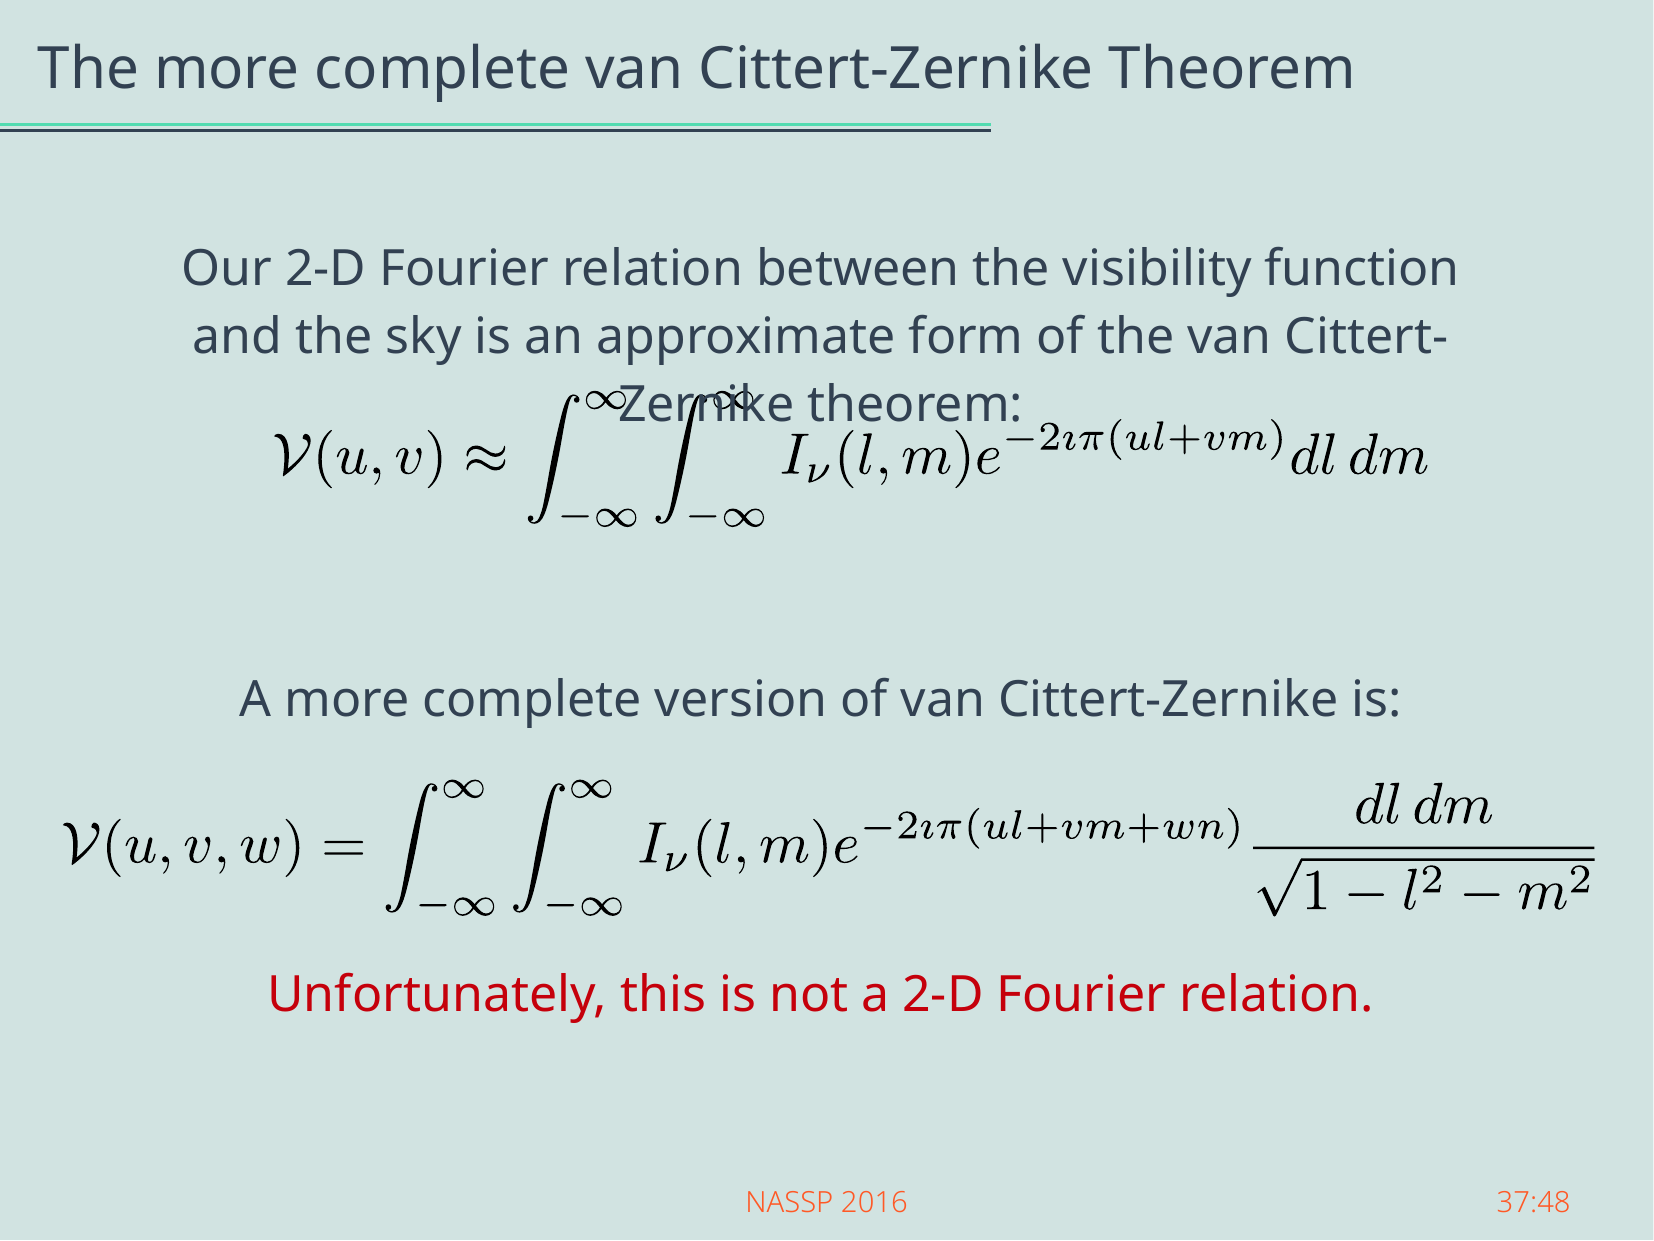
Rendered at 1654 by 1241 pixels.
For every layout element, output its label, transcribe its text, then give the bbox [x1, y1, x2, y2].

text_box A more complete version of van Cittert-Zernike is: [129, 655, 1513, 741]
text_box Our 2-D Fourier relation between the visibility function and the sky is an approximate form of the van Cittert-Zernike theorem: [129, 224, 1513, 360]
text_box The more complete van Cittert-Zernike Theorem [22, 18, 1501, 104]
text_box Unfortunately, this is not a 2-D Fourier relation. [129, 950, 1513, 1036]
text_box [272, 390, 1430, 532]
text_box [60, 779, 1595, 921]
